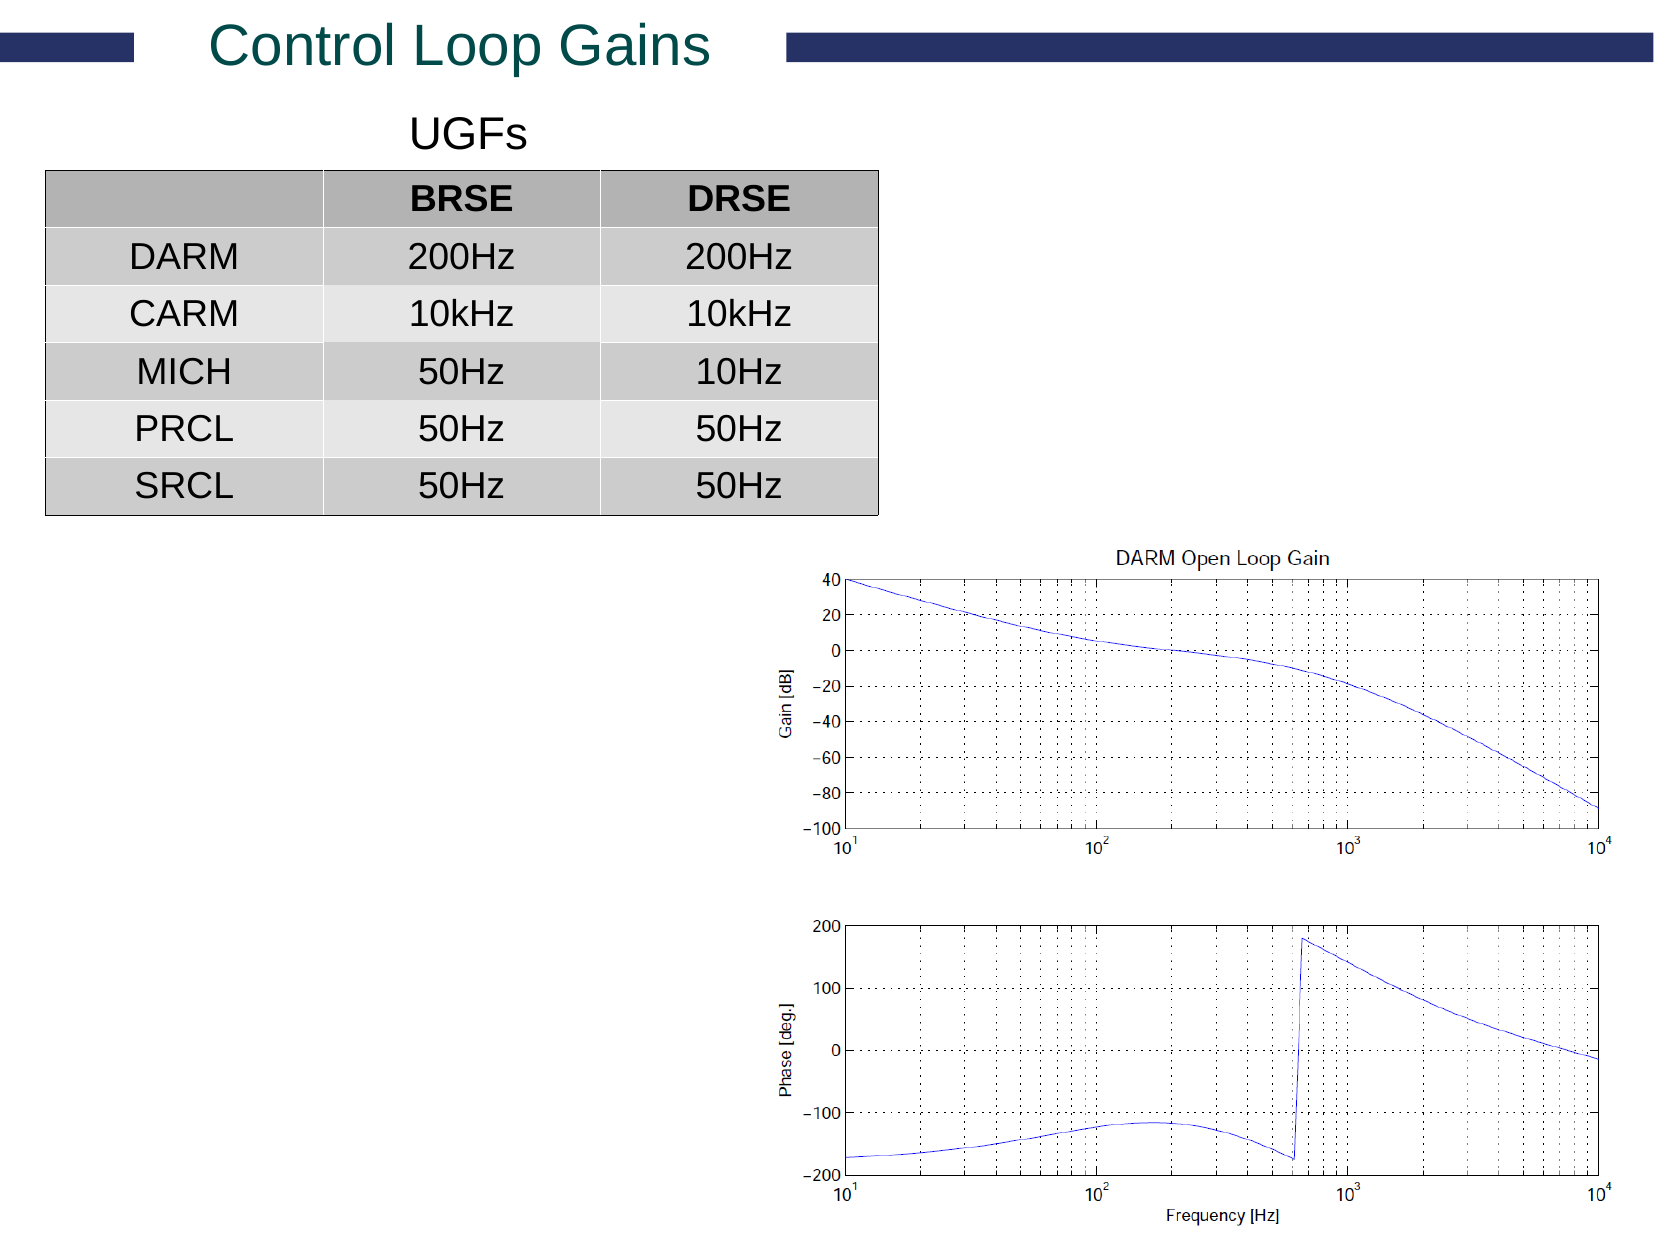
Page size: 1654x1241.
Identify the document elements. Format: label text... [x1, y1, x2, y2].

table_cell 50Hz [324, 342, 600, 400]
table_cell PRCL [46, 401, 323, 457]
title Control Loop Gains [134, 12, 787, 78]
table_cell 200Hz [324, 228, 600, 285]
table_cell 10kHz [324, 285, 600, 342]
table_cell 200Hz [601, 228, 878, 285]
table_cell DARM [46, 228, 323, 285]
table_cell 50Hz [324, 458, 600, 515]
table_cell CARM [46, 286, 323, 342]
table_header BRSE [324, 171, 600, 227]
table_cell 50Hz [601, 401, 878, 457]
text_box UGFs [393, 100, 544, 168]
table_header [46, 171, 323, 227]
table_cell 10kHz [601, 286, 878, 342]
table_cell MICH [46, 343, 323, 400]
table_cell 50Hz [601, 458, 878, 515]
table_cell 10Hz [601, 343, 878, 400]
table_header DRSE [601, 171, 878, 227]
table_cell SRCL [46, 458, 323, 515]
picture [757, 525, 1636, 1241]
table_cell 50Hz [324, 400, 600, 457]
